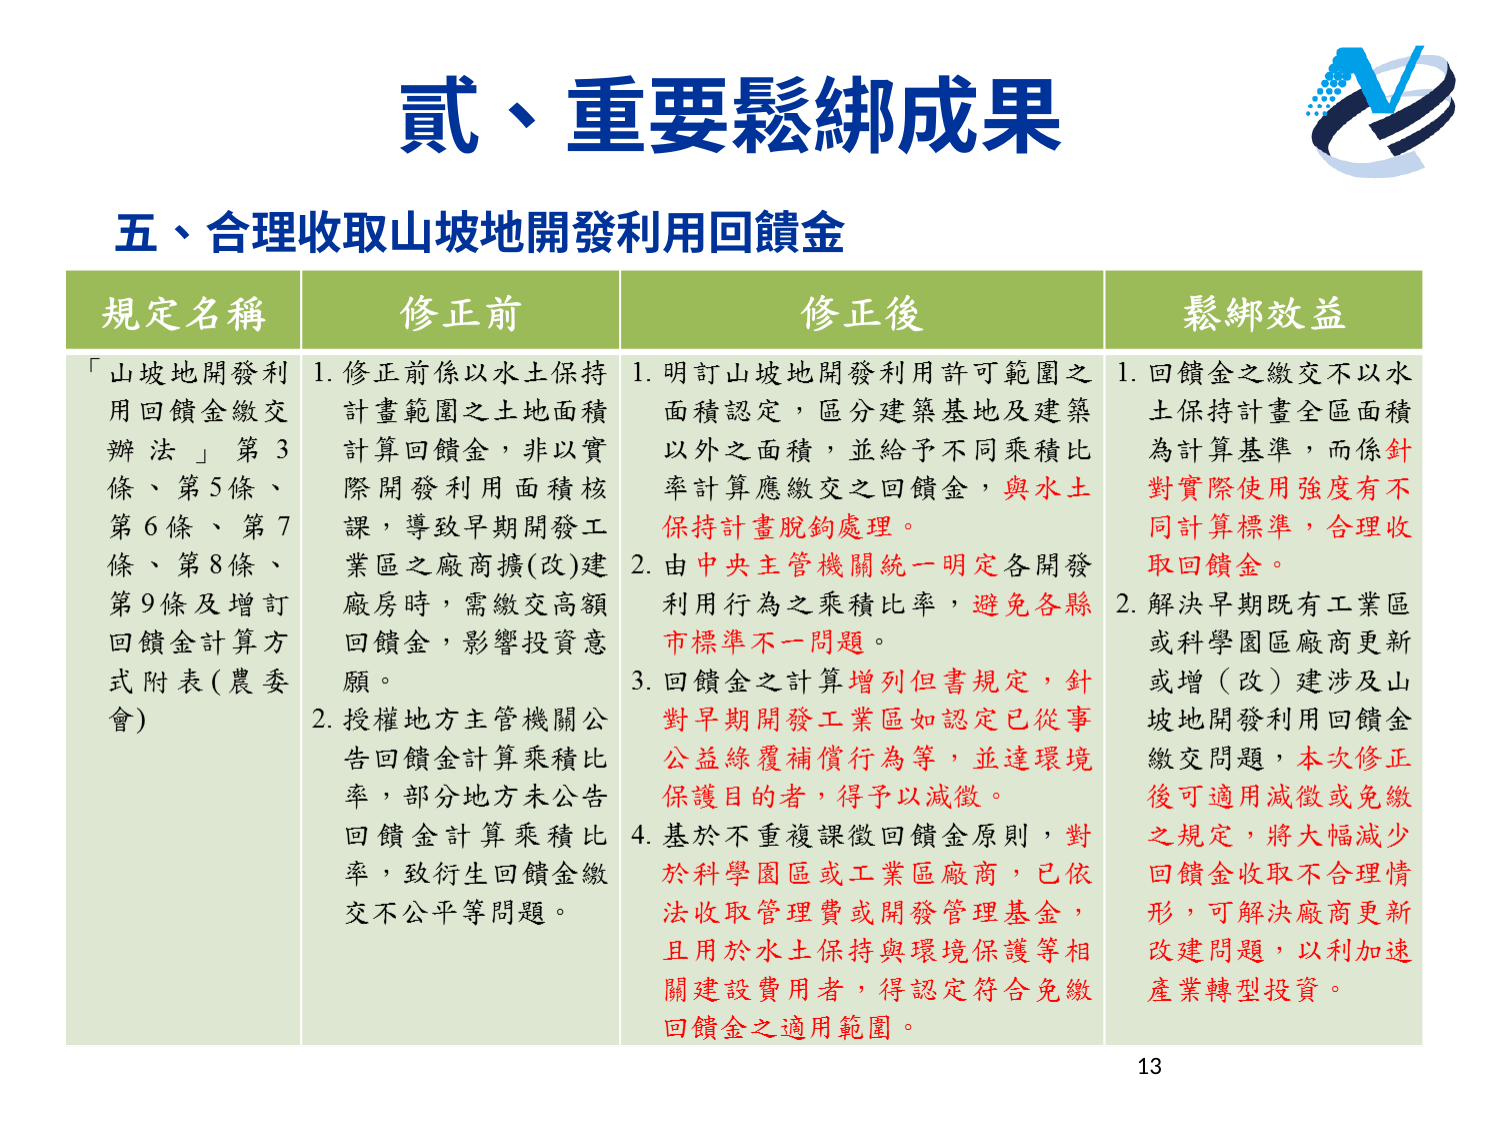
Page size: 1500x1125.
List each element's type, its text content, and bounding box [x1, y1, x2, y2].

text_box 五、合理收取山坡地開發利用回饋金 [64, 196, 848, 267]
picture [64, 270, 1424, 1060]
text_box 13 [1121, 1035, 1472, 1095]
title 貳、重要鬆綁成果 [76, 19, 1427, 207]
